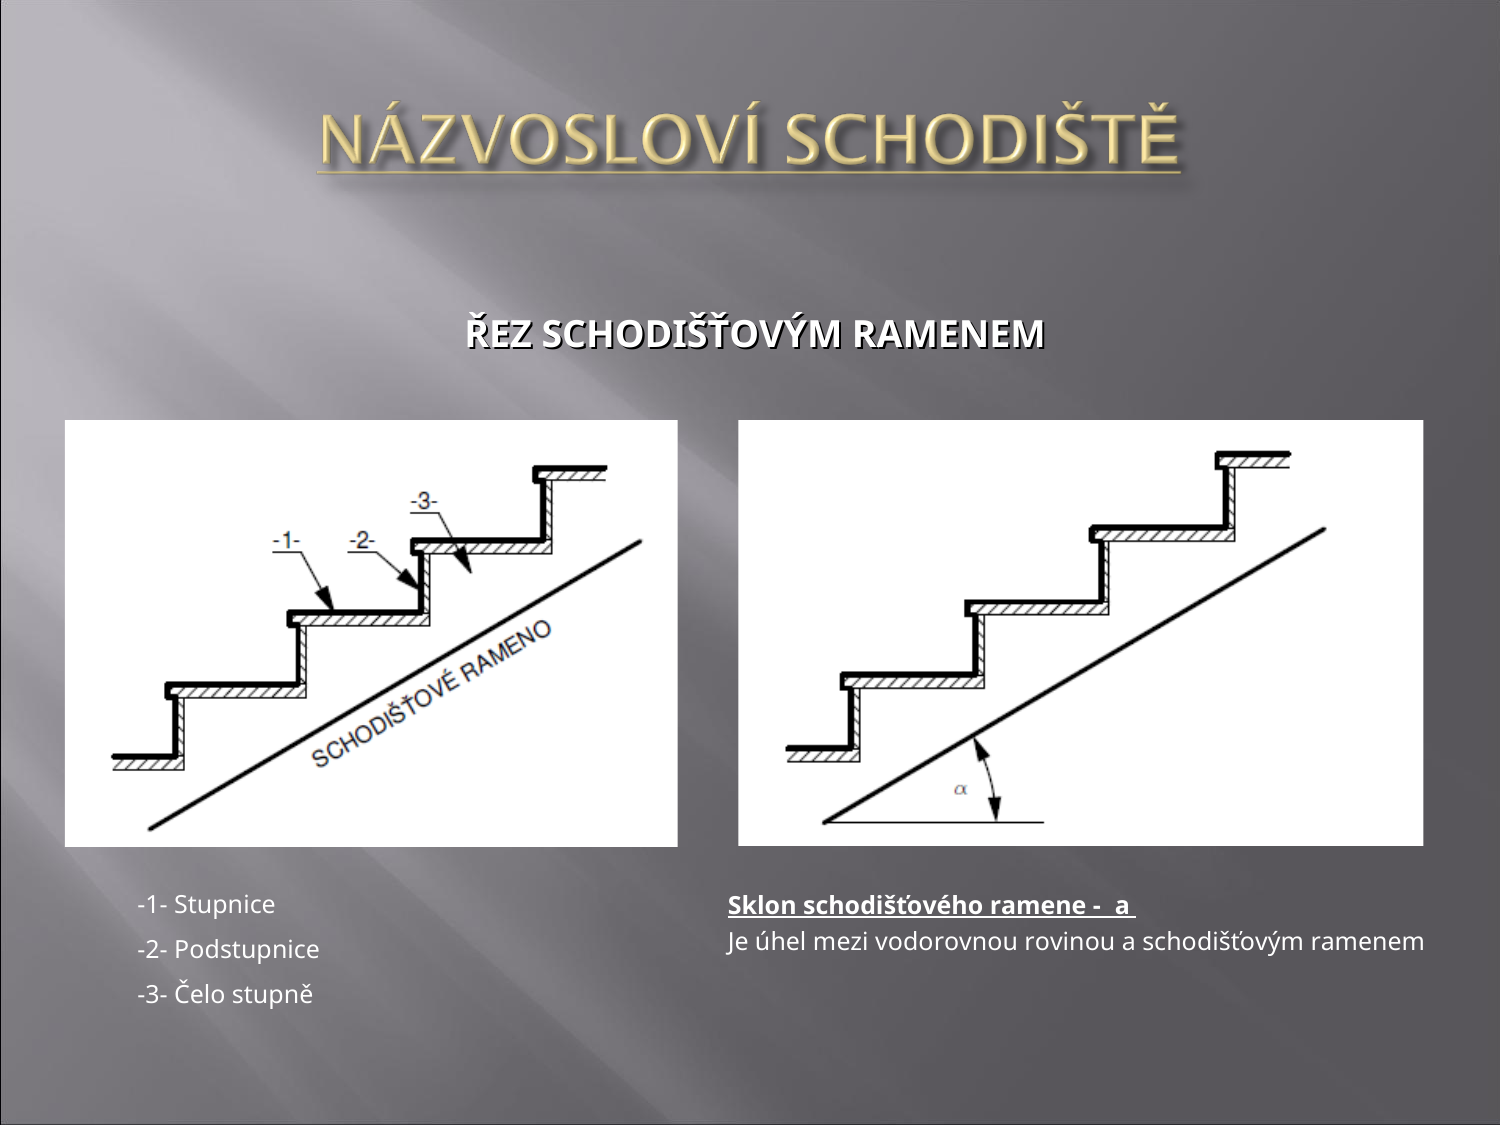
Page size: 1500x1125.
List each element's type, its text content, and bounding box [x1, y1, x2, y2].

text_box Sklon schodišťového ramene - a Je úhel mezi vodorovnou rovinou a schodišťovým ramenem [690, 881, 1447, 1106]
list -1- Stupnice -2- Podstupnice -3- Čelo stupně [100, 881, 573, 1106]
text_box [73, 43, 1427, 235]
text_box ŘEZ SCHODIŠŤOVÝM RAMENEM [64, 302, 1424, 386]
picture [0, 0, 1500, 1125]
